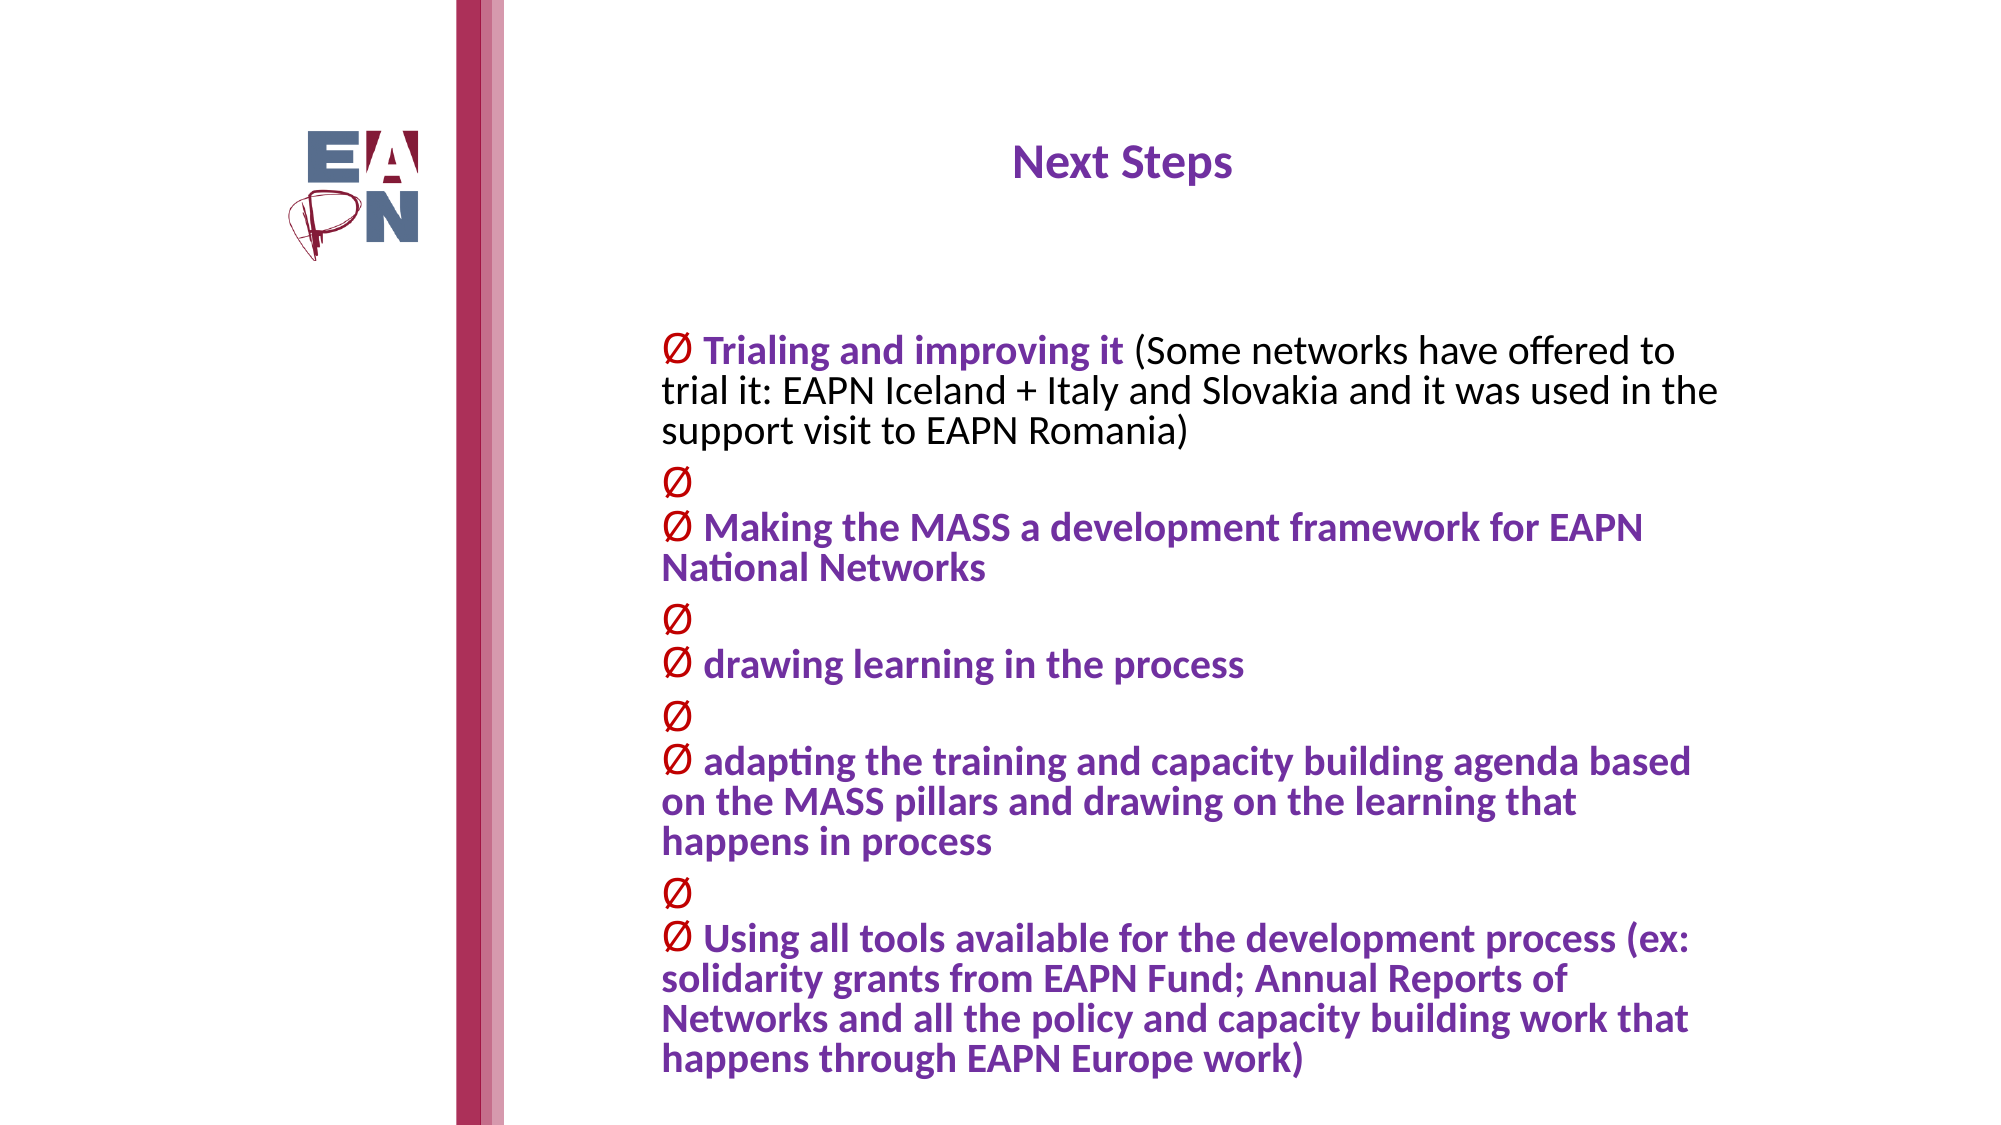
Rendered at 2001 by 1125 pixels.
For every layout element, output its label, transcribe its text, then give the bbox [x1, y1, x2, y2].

text_box [456, 0, 504, 1125]
text_box Trialing and improving it (Some networks have offered to trial it: EAPN Iceland + Italy and Slovakia and it was used in the support visit to EAPN Romania) Making the MASS a development framework for EAPN National Networks drawing learning in the process adapting the training and capacity building agenda based on the MASS pillars and drawing on the learning that happens in process Using all tools available for the development process (ex: solidarity grants from EAPN Fund; Annual Reports of Networks and all the policy and capacity building work that happens through EAPN Europe work) [646, 325, 1750, 1065]
picture [280, 125, 435, 261]
text_box Next Steps [574, 121, 1671, 196]
